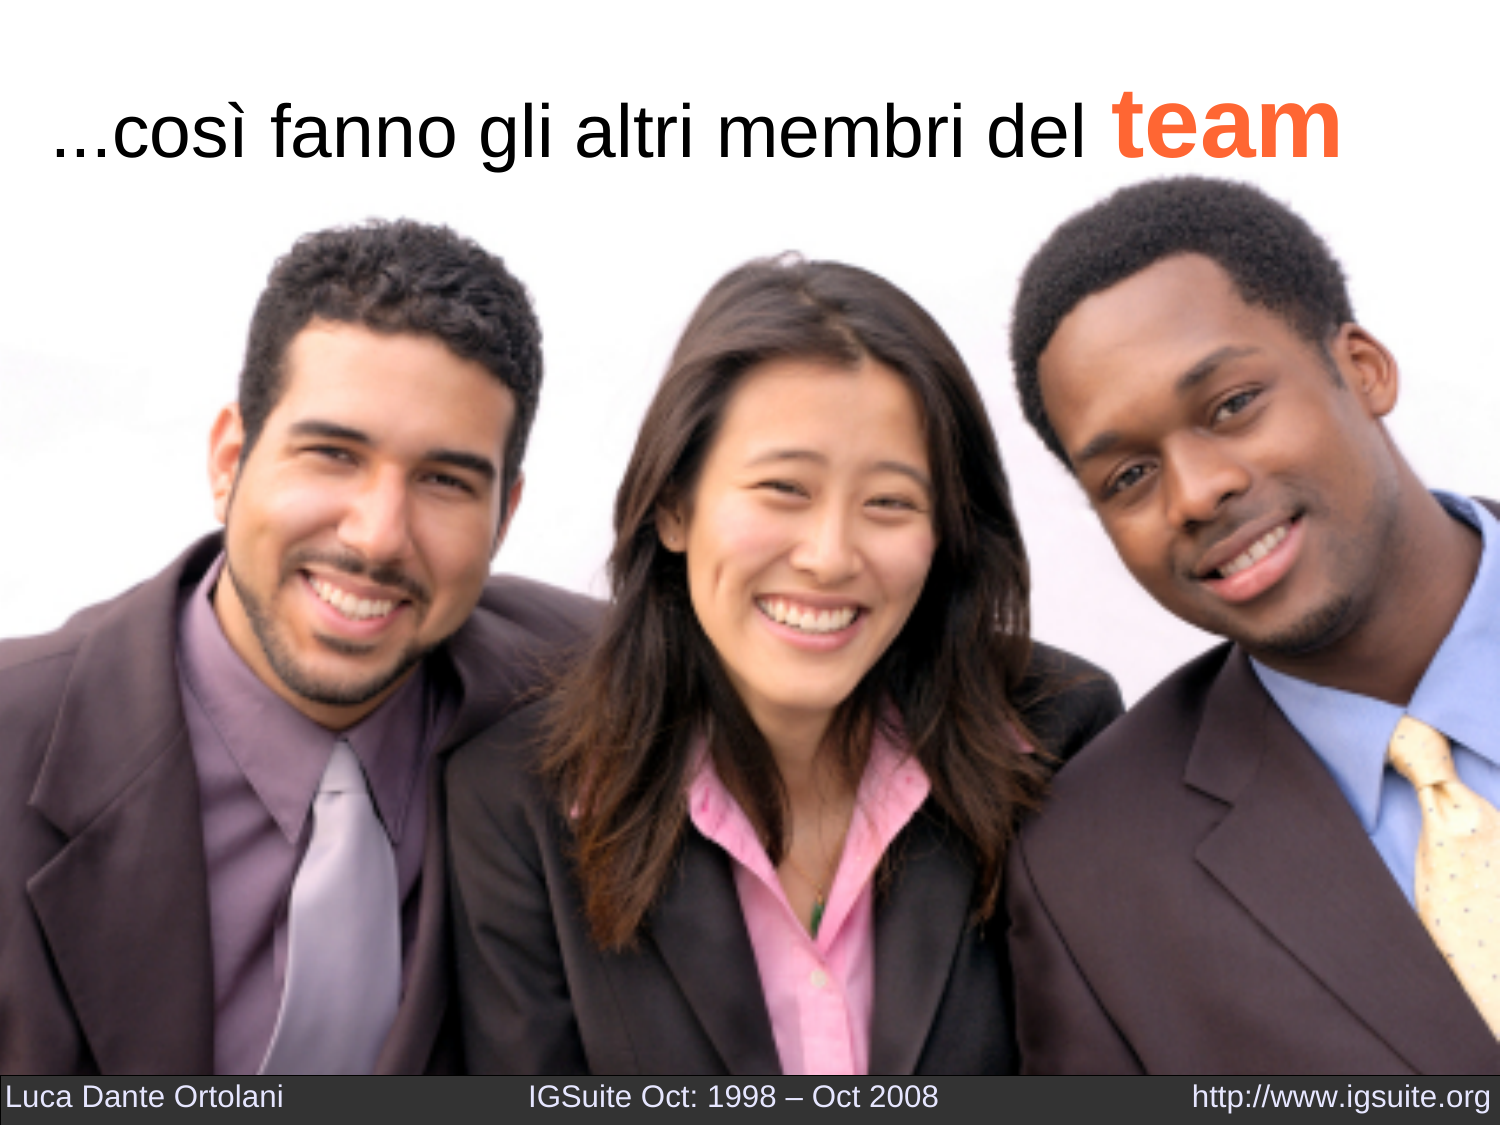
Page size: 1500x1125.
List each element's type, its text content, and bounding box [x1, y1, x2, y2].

text_box Luca Dante Ortolani IGSuite Oct: 1998 – Oct 2008 http://www.igsuite.org [0, 1075, 1500, 1125]
picture [0, 147, 1500, 1075]
text_box ...così fanno gli altri membri del team [35, 58, 1418, 187]
